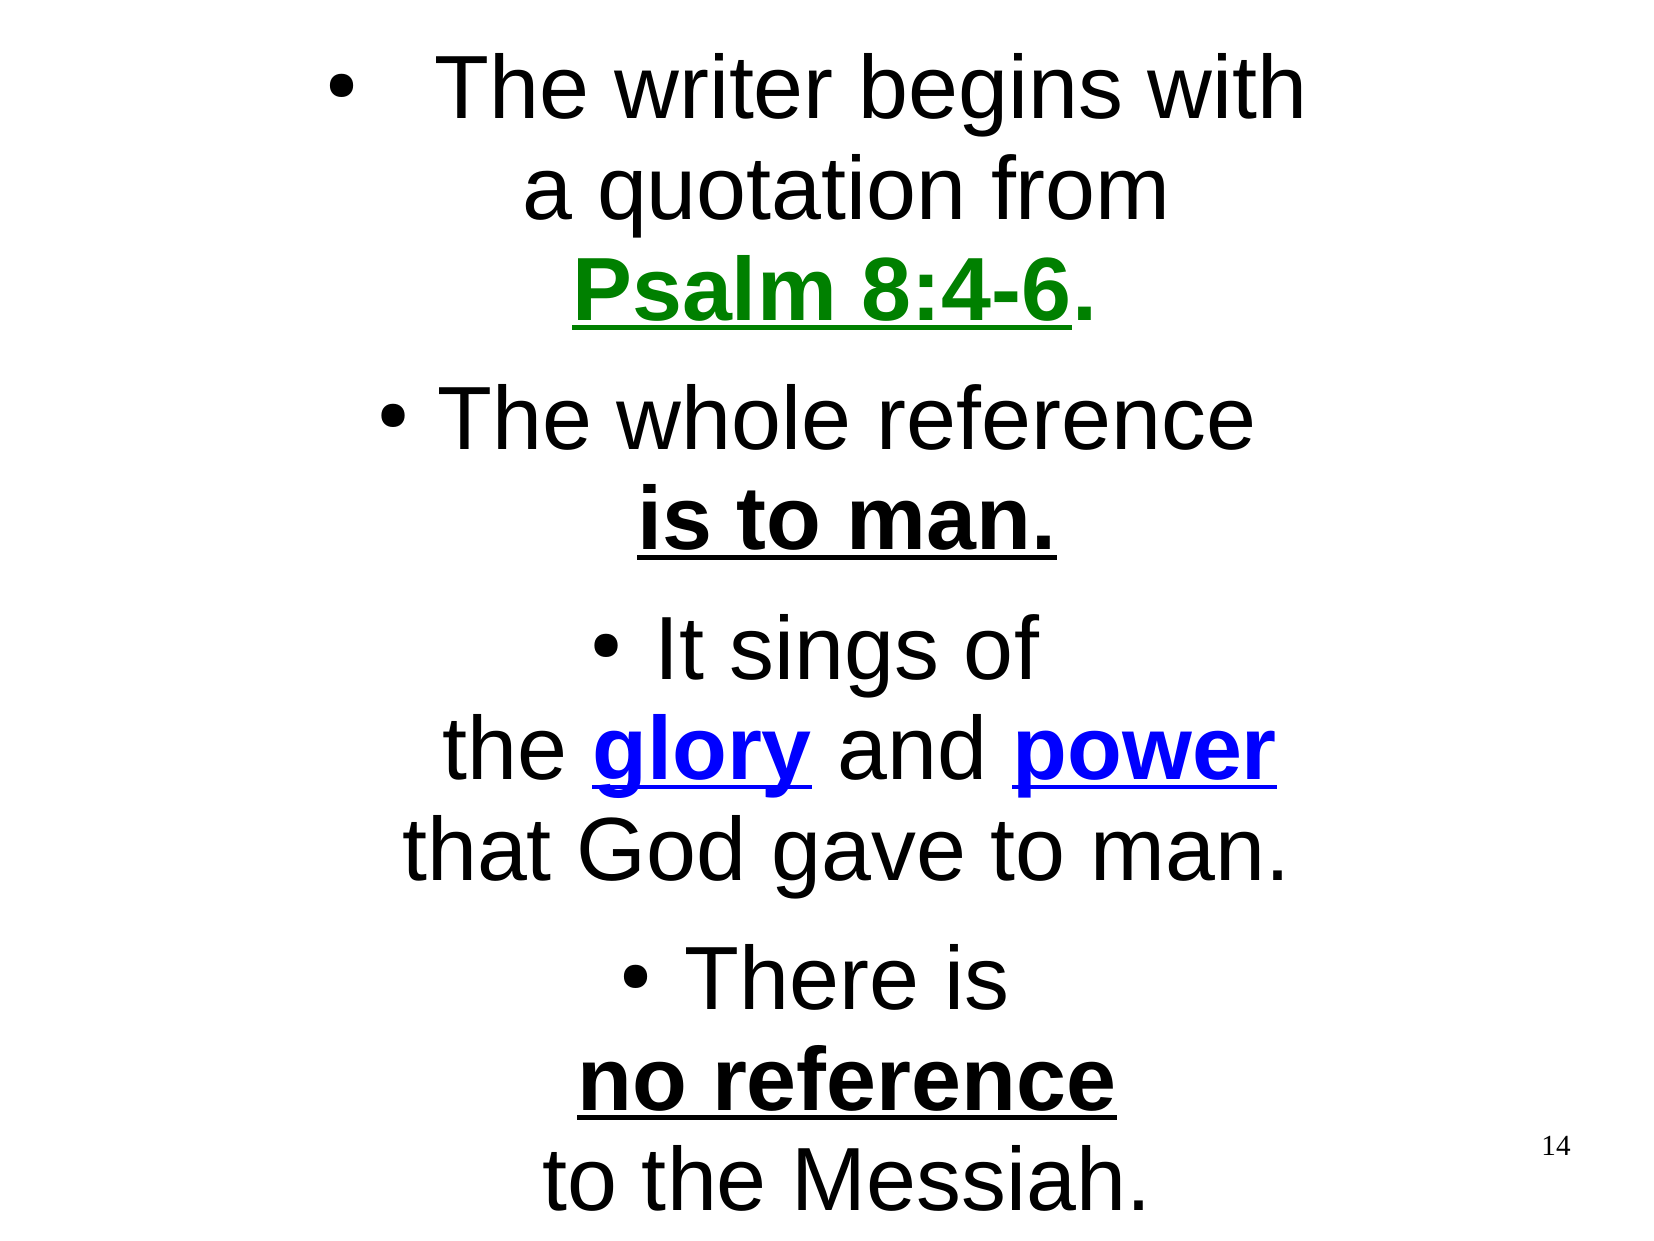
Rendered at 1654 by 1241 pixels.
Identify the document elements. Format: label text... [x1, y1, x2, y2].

list The writer begins with a quotation from Psalm 8:4-6. The whole reference is to man. It sings of the glory and power that God gave to man. There is no reference to the Messiah. [37, 37, 1613, 1238]
